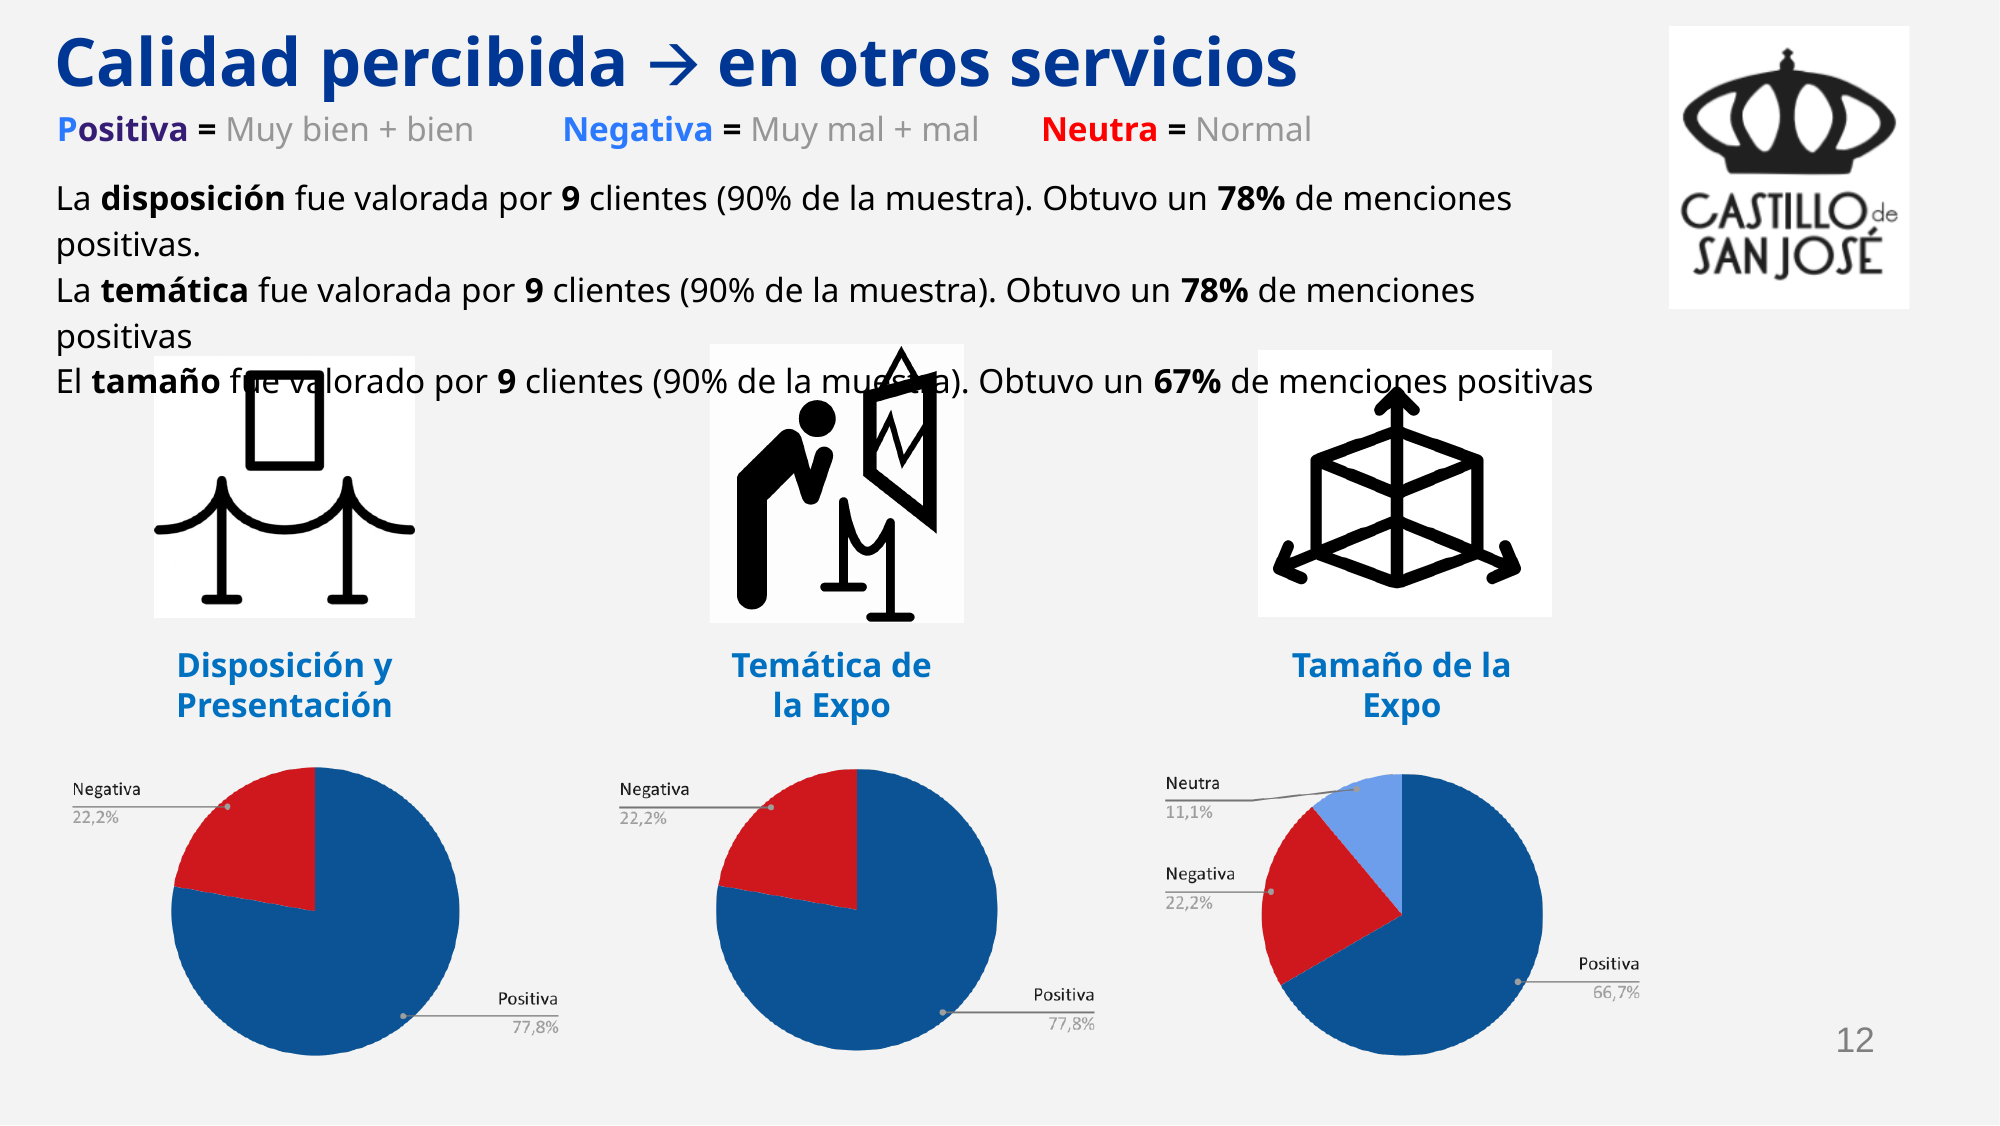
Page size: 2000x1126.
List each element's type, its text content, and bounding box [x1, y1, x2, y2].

picture [1668, 26, 1910, 309]
text_box Temática de la Expo [703, 636, 961, 733]
picture [1149, 758, 1655, 1071]
text_box Positiva = Muy bien + bien Negativa = Muy mal + mal Neutra = Normal [56, 100, 1402, 156]
text_box Disposición y Presentación [154, 636, 415, 733]
text_box La disposición fue valorada por 9 clientes (90% de la muestra). Obtuvo un 78% de menciones positivas. La temática fue valorada por 9 clientes (90% de la muestra). Obtuvo un 78% de menciones positivas El tamaño fue valorado por 9 clientes (90% de la muestra). Obtuvo un 67% de menciones positivas [40, 156, 1623, 309]
picture [709, 344, 964, 623]
picture [410, 377, 415, 391]
text_box Calidad percibida 🡪 en otros servicios [54, 0, 1374, 120]
picture [603, 753, 1110, 1066]
text_box Tamaño de la Expo [1268, 636, 1536, 733]
picture [56, 751, 574, 1071]
slide_number <number> [1655, 1008, 1894, 1069]
picture [1258, 350, 1552, 617]
picture [154, 356, 415, 618]
